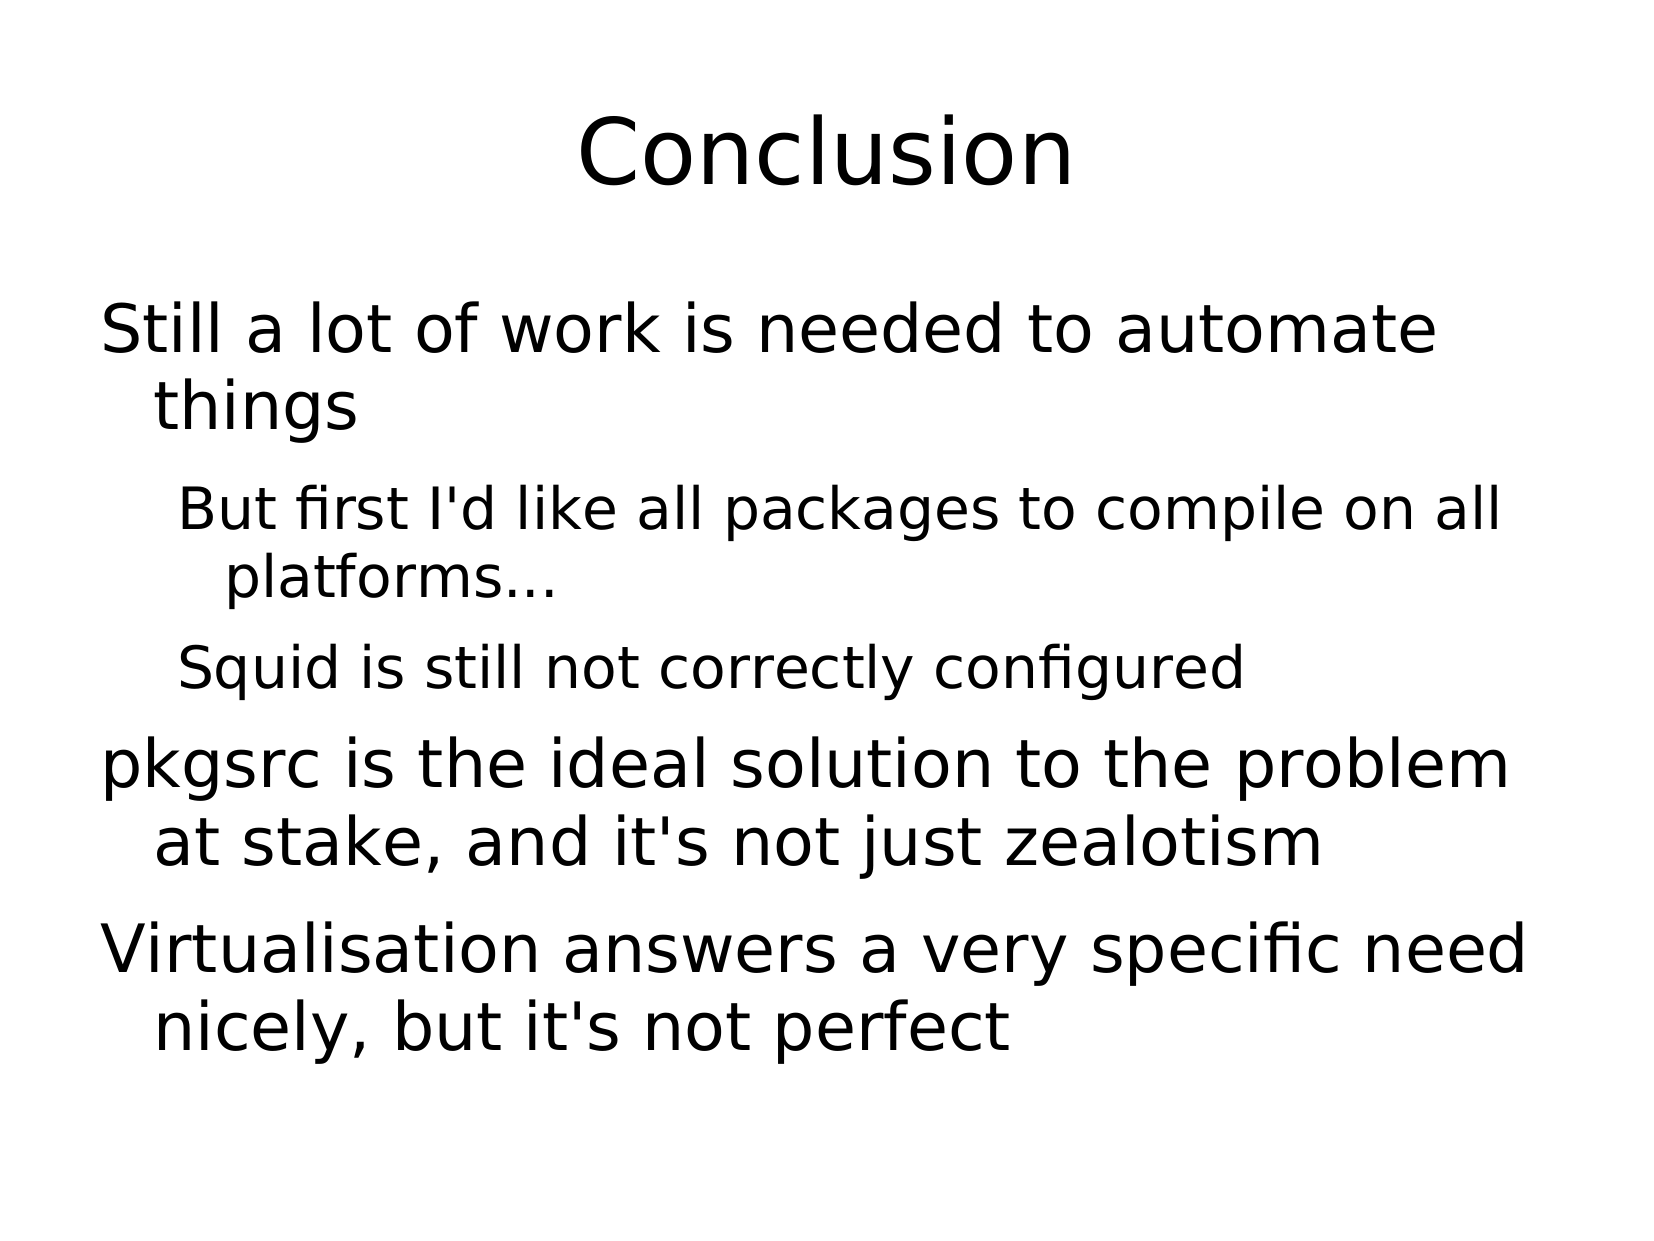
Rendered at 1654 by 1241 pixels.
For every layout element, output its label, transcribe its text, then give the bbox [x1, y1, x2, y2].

list Still a lot of work is needed to automate things But first I'd like all packages to compile on all platforms... Squid is still not correctly configured pkgsrc is the ideal solution to the problem at stake, and it's not just zealotism Virtualisation answers a very specific need nicely, but it's not perfect [82, 290, 1571, 1109]
title Conclusion [82, 49, 1571, 257]
